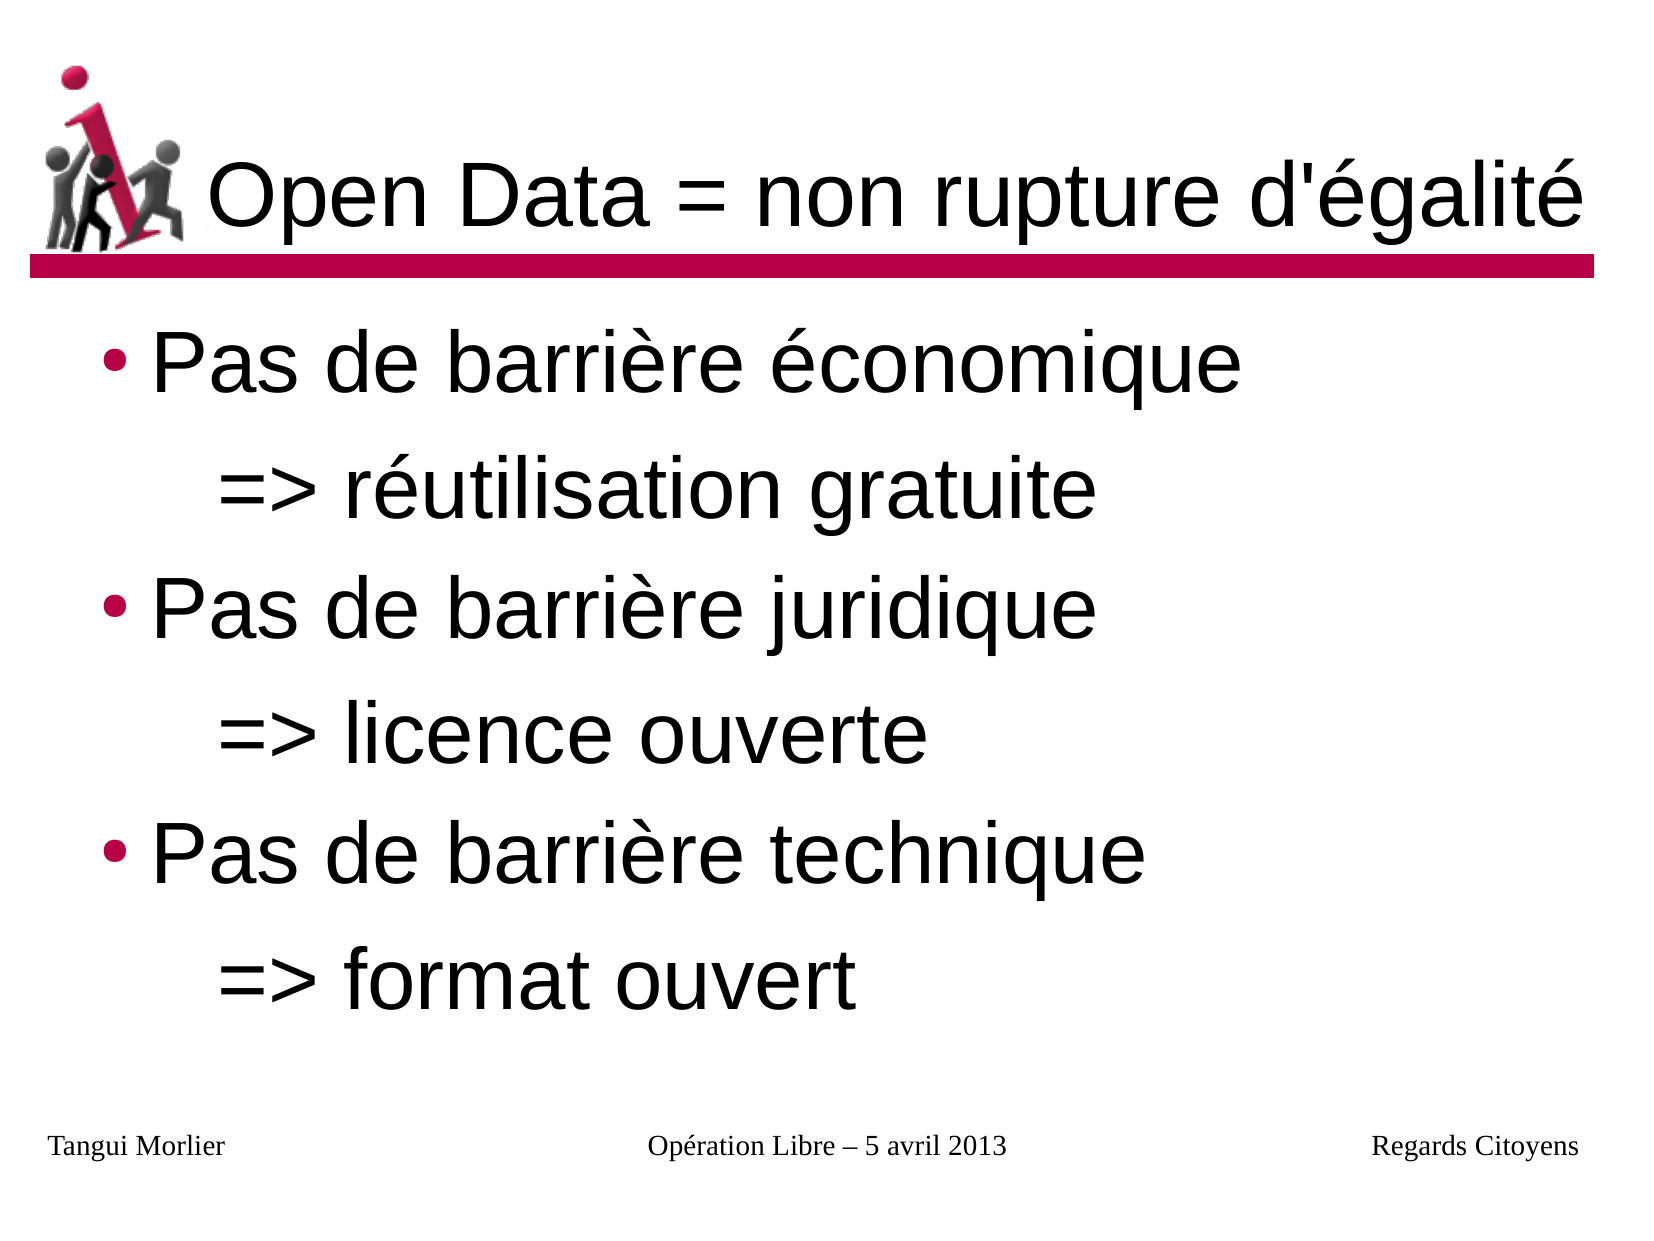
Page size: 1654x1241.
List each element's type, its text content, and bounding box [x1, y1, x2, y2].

title Open Data = non rupture d'égalité [153, 90, 1642, 298]
picture [29, 60, 210, 254]
list Pas de barrière économique => réutilisation gratuite Pas de barrière juridique => licence ouverte Pas de barrière technique => format ouvert [82, 313, 1571, 1034]
